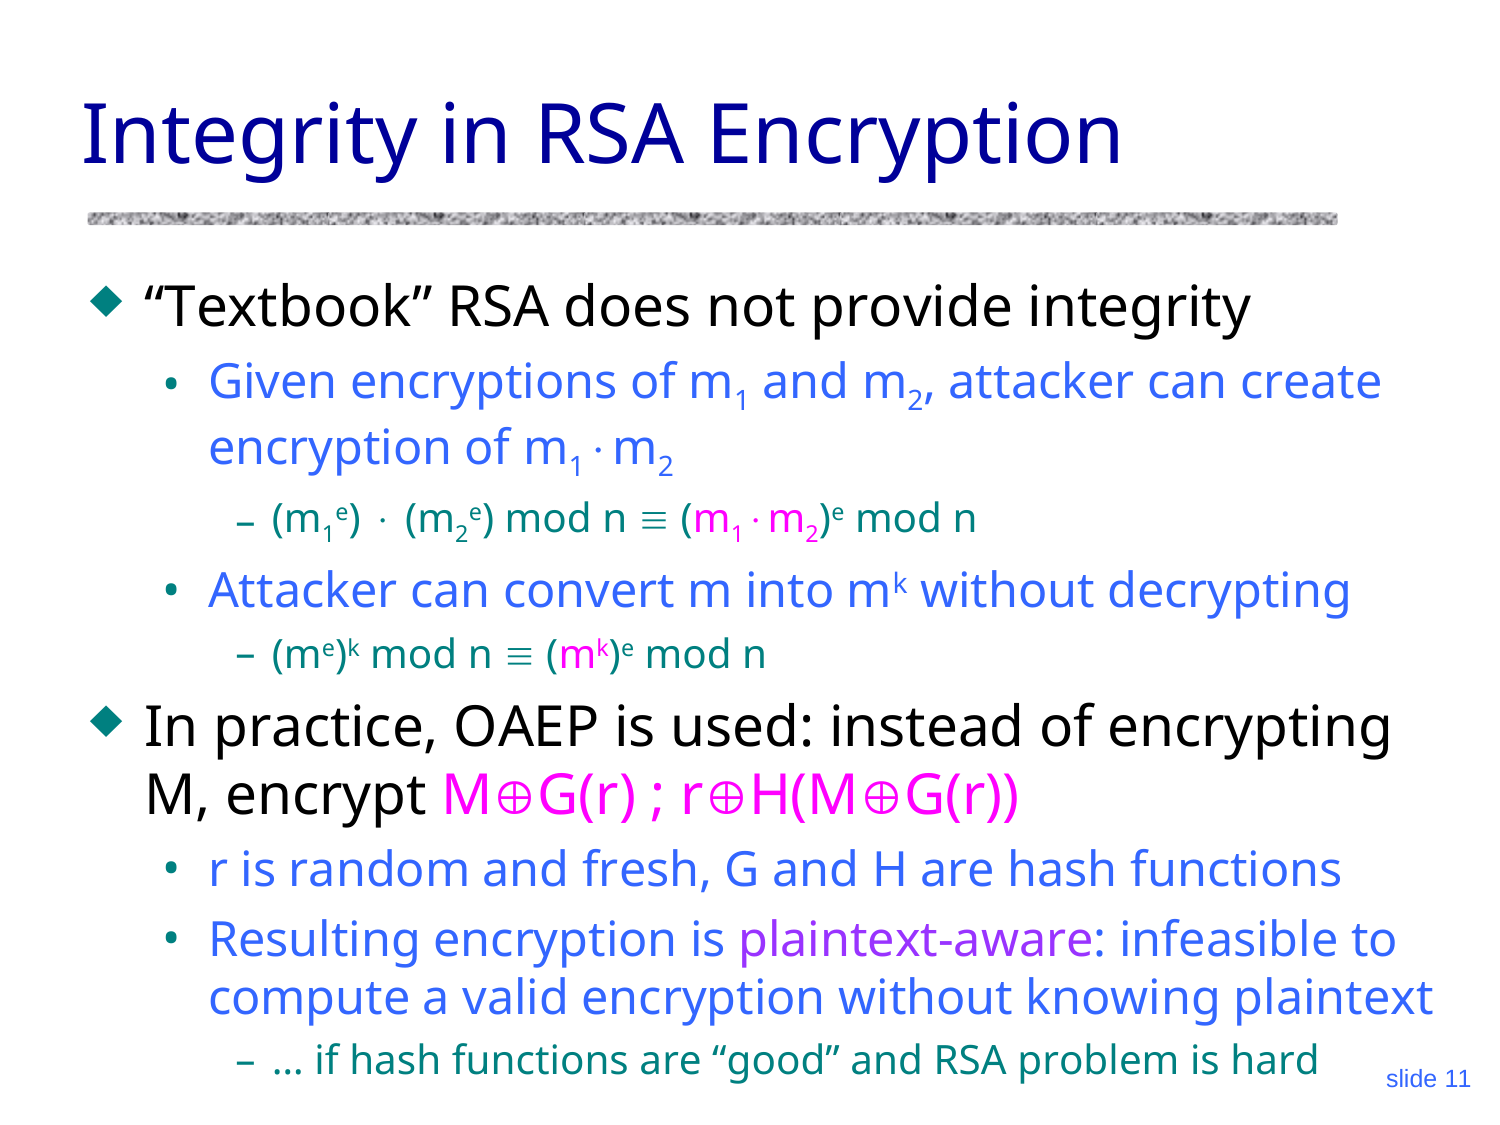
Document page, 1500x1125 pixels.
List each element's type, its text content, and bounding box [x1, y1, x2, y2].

list “Textbook” RSA does not provide integrity Given encryptions of m1 and m2, attacker can create encryption of m1m2 (m1e)  (m2e) mod n  (m1m2)e mod n Attacker can convert m into mk without decrypting (me)k mod n  (mk)e mod n In practice, OAEP is used: instead of encrypting M, encrypt MG(r) ; rH(MG(r)) r is random and fresh, G and H are hash functions Resulting encryption is plaintext-aware: infeasible to compute a valid encryption without knowing plaintext … if hash functions are “good” and RSA problem is hard [74, 262, 1450, 1101]
picture [87, 212, 1338, 226]
title Integrity in RSA Encryption [66, 37, 1342, 188]
text_box slide <number> [1450, 1025, 1488, 1101]
